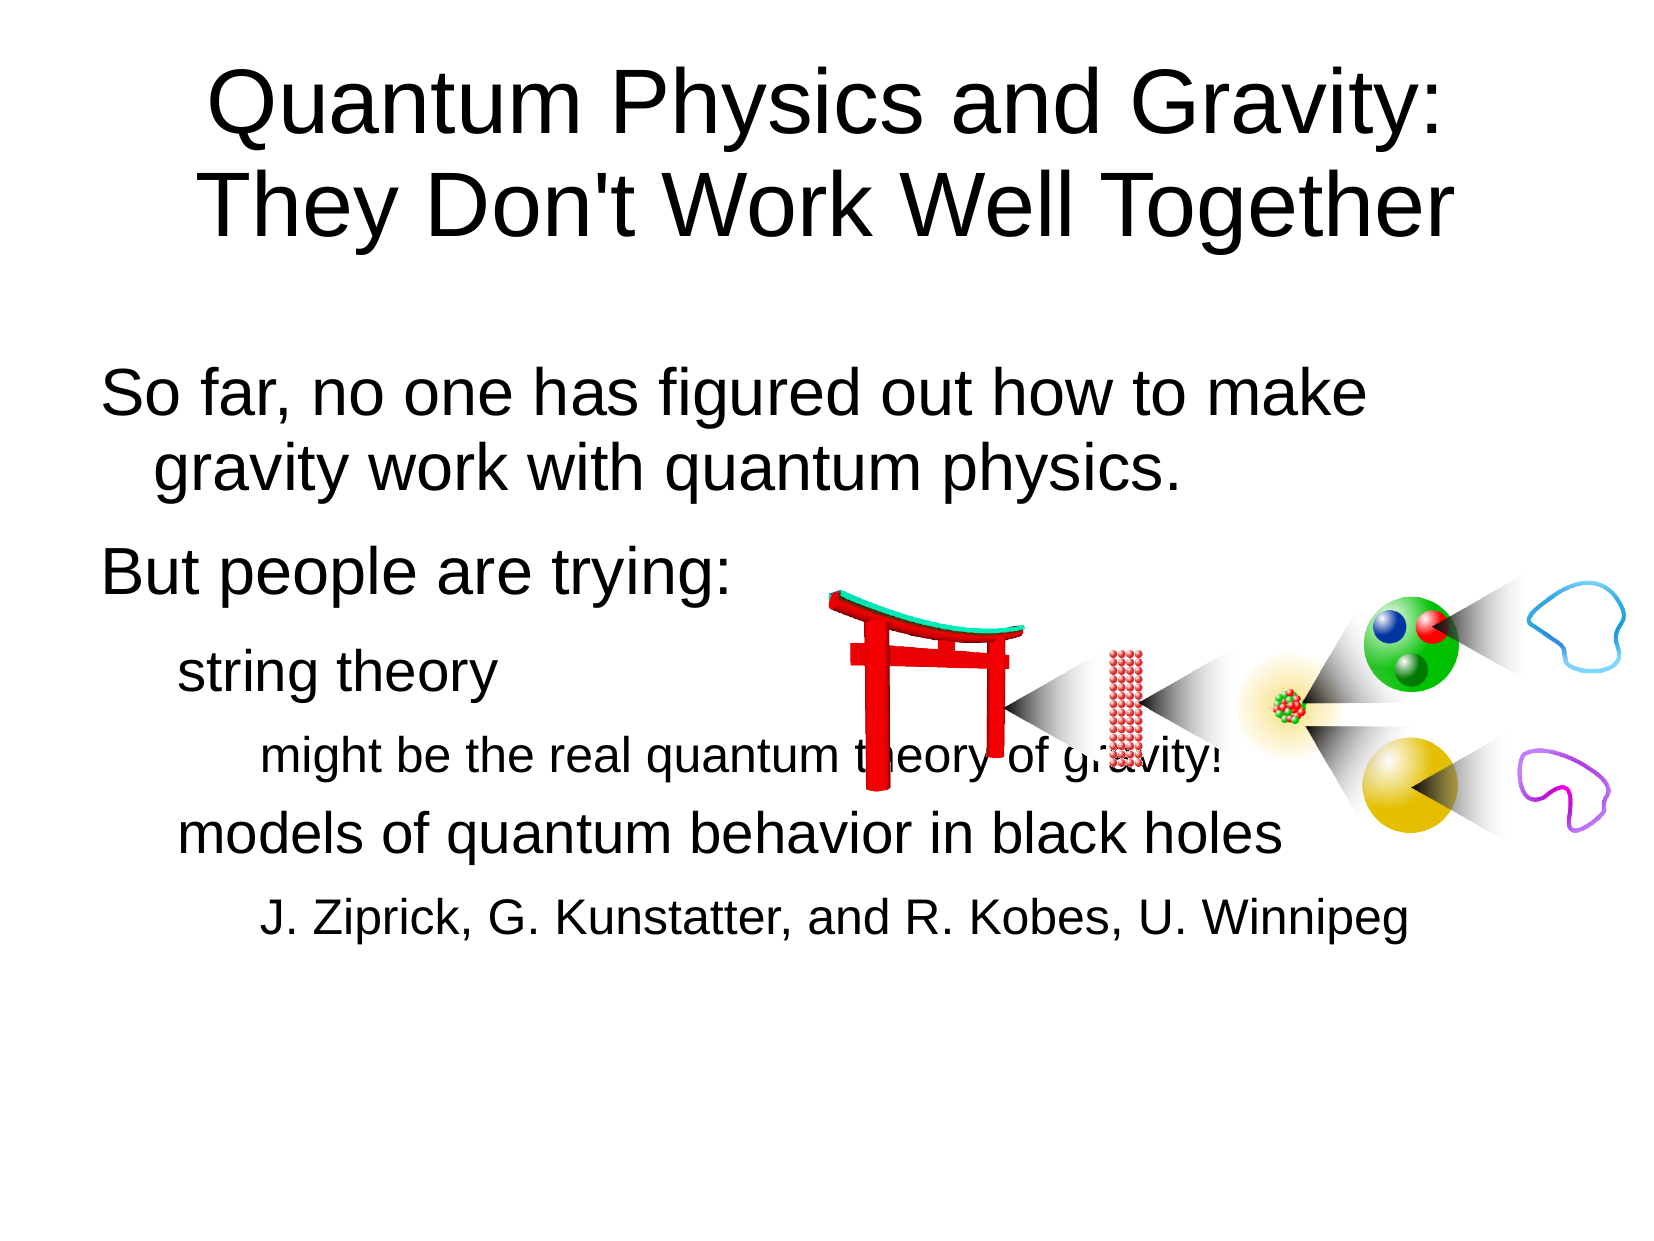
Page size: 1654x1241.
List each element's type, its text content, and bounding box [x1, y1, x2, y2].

list So far, no one has figured out how to make gravity work with quantum physics. But people are trying: string theory might be the real quantum theory of gravity! models of quantum behavior in black holes J. Ziprick, G. Kunstatter, and R. Kobes, U. Winnipeg [82, 355, 1571, 1159]
picture [826, 562, 1632, 854]
title Quantum Physics and Gravity: They Don't Work Well Together [82, 39, 1571, 267]
